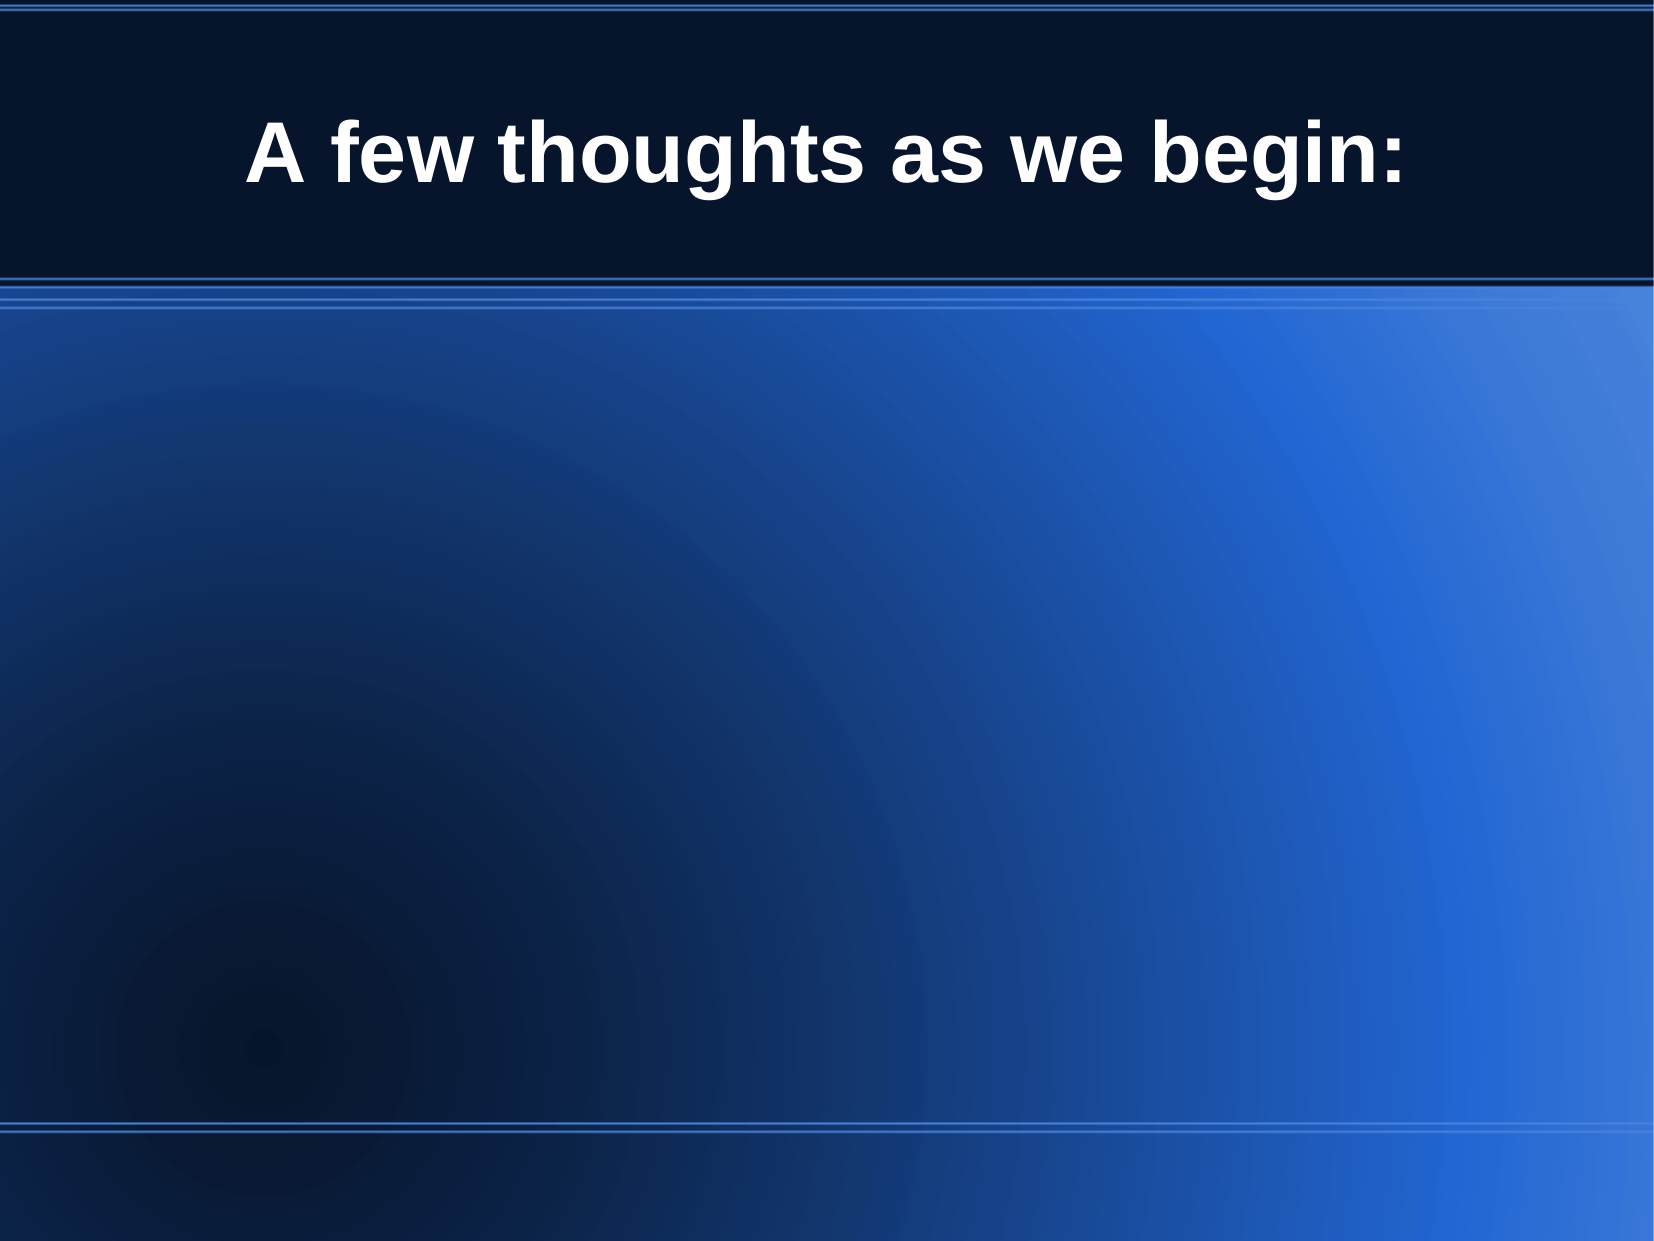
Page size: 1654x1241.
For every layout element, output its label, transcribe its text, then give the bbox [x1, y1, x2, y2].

title A few thoughts as we begin: [82, 49, 1571, 257]
picture [0, 0, 1654, 1241]
